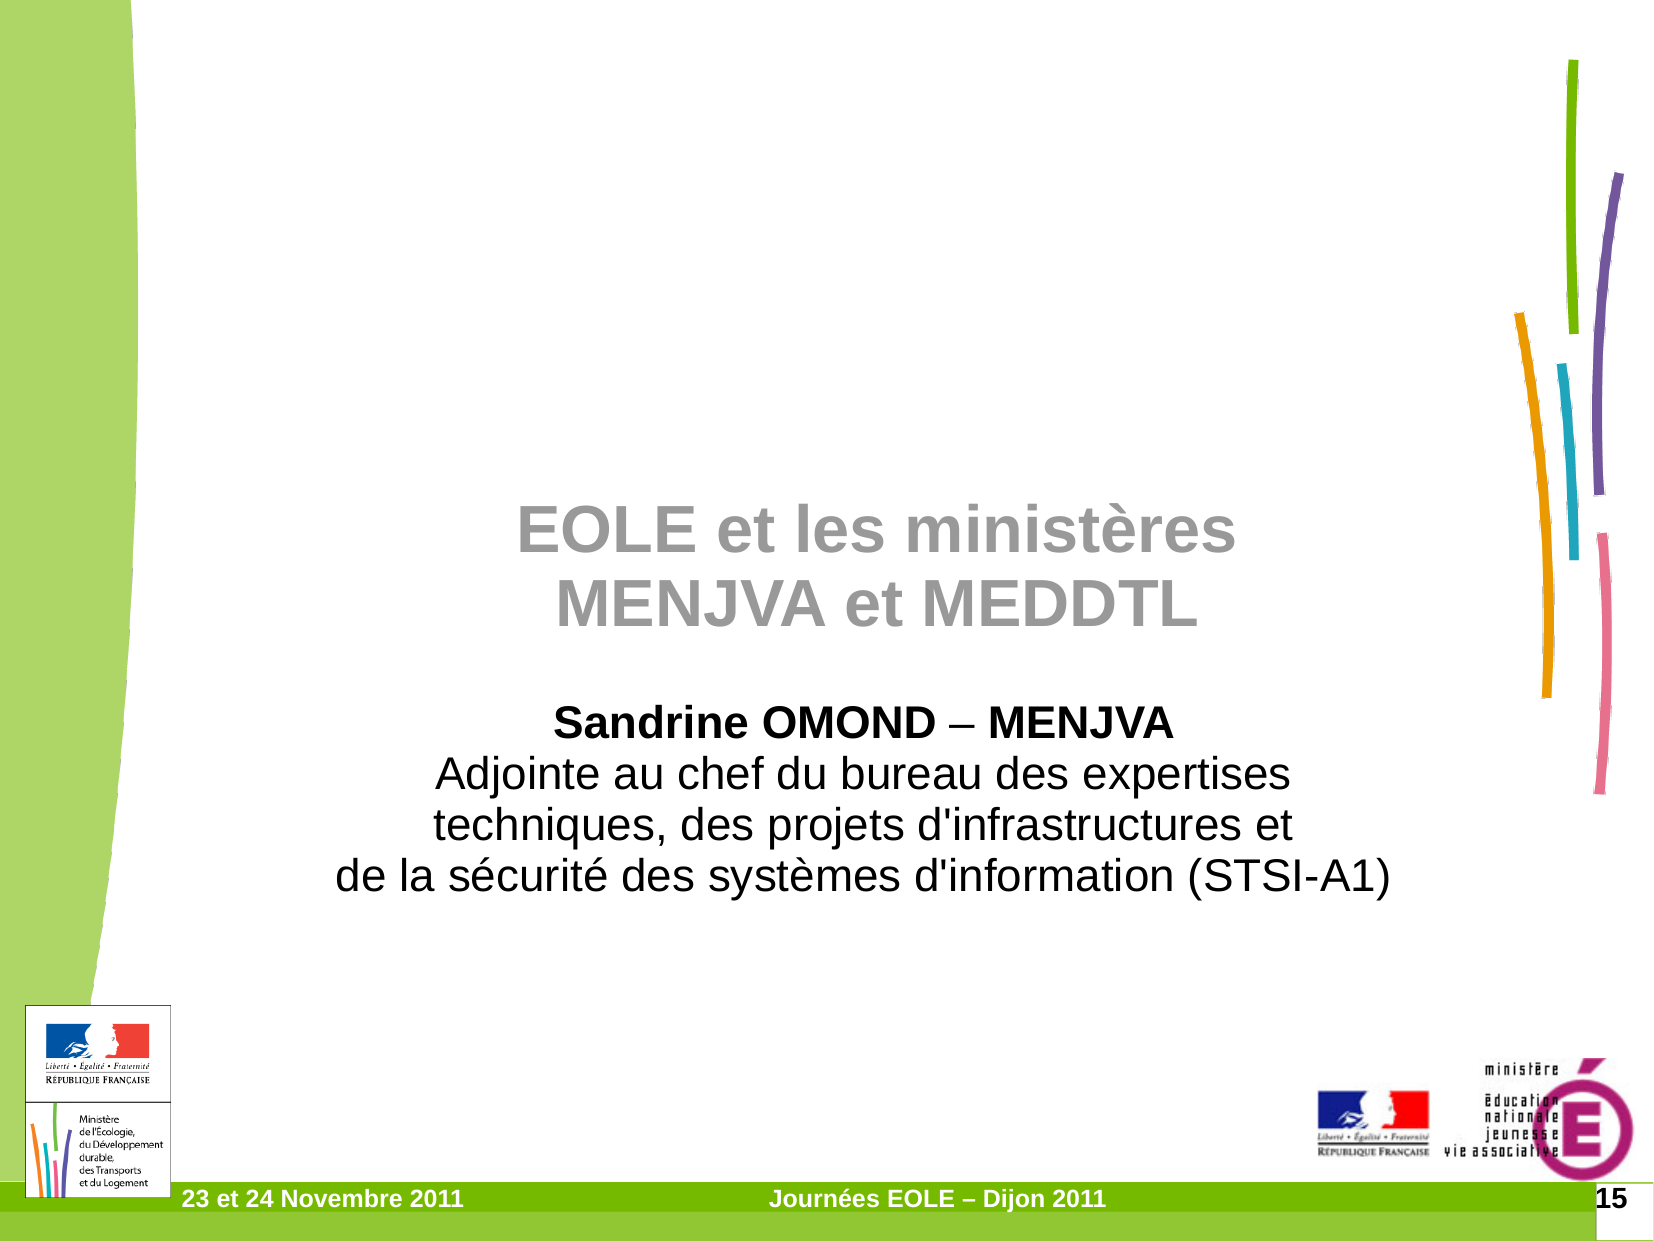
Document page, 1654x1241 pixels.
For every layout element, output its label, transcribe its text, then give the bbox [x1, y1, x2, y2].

text_box Sandrine OMOND – MENJVA Adjointe au chef du bureau des expertises techniques, des projets d'infrastructures et de la sécurité des systèmes d'information (STSI-A1) [309, 689, 1419, 932]
title EOLE et les ministères MENJVA et MEDDTL [133, 487, 1622, 646]
picture [0, 0, 1654, 1241]
